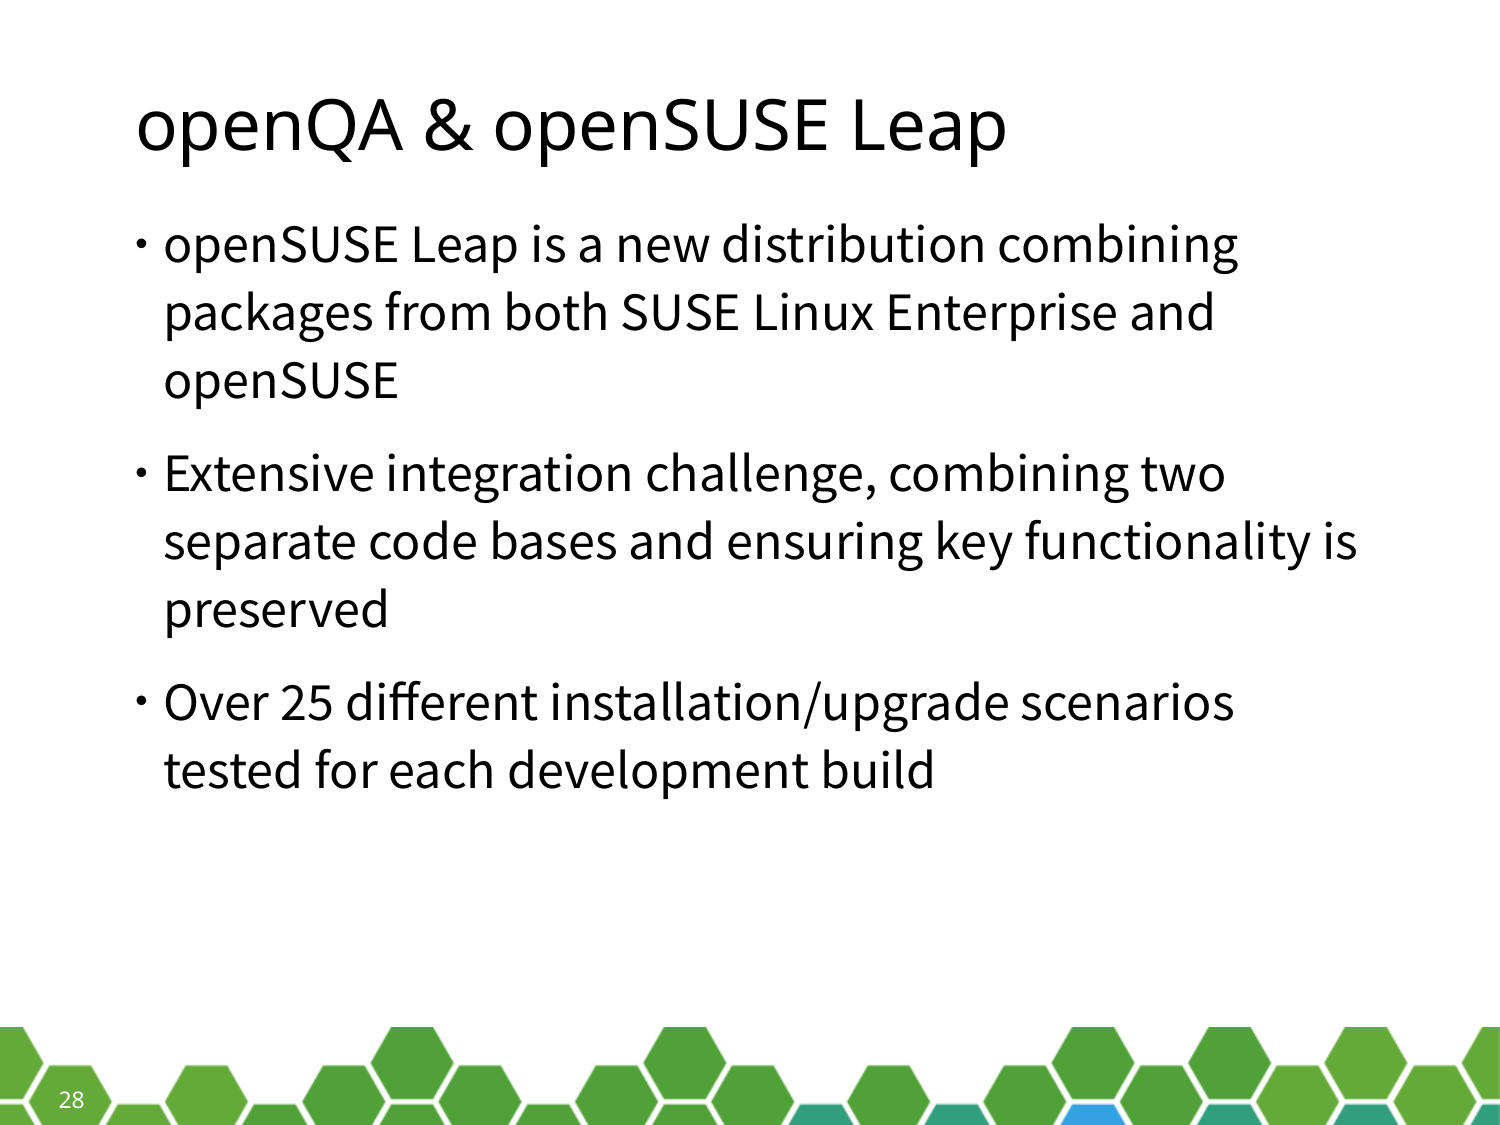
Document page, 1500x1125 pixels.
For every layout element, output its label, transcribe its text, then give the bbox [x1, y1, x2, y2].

title openQA & openSUSE Leap [135, 41, 1372, 204]
list openSUSE Leap is a new distribution combining packages from both SUSE Linux Enterprise and openSUSE Extensive integration challenge, combining two separate code bases and ensuring key functionality is preserved Over 25 different installation/upgrade scenarios tested for each development build [135, 208, 1372, 862]
picture [0, 1027, 1500, 1125]
